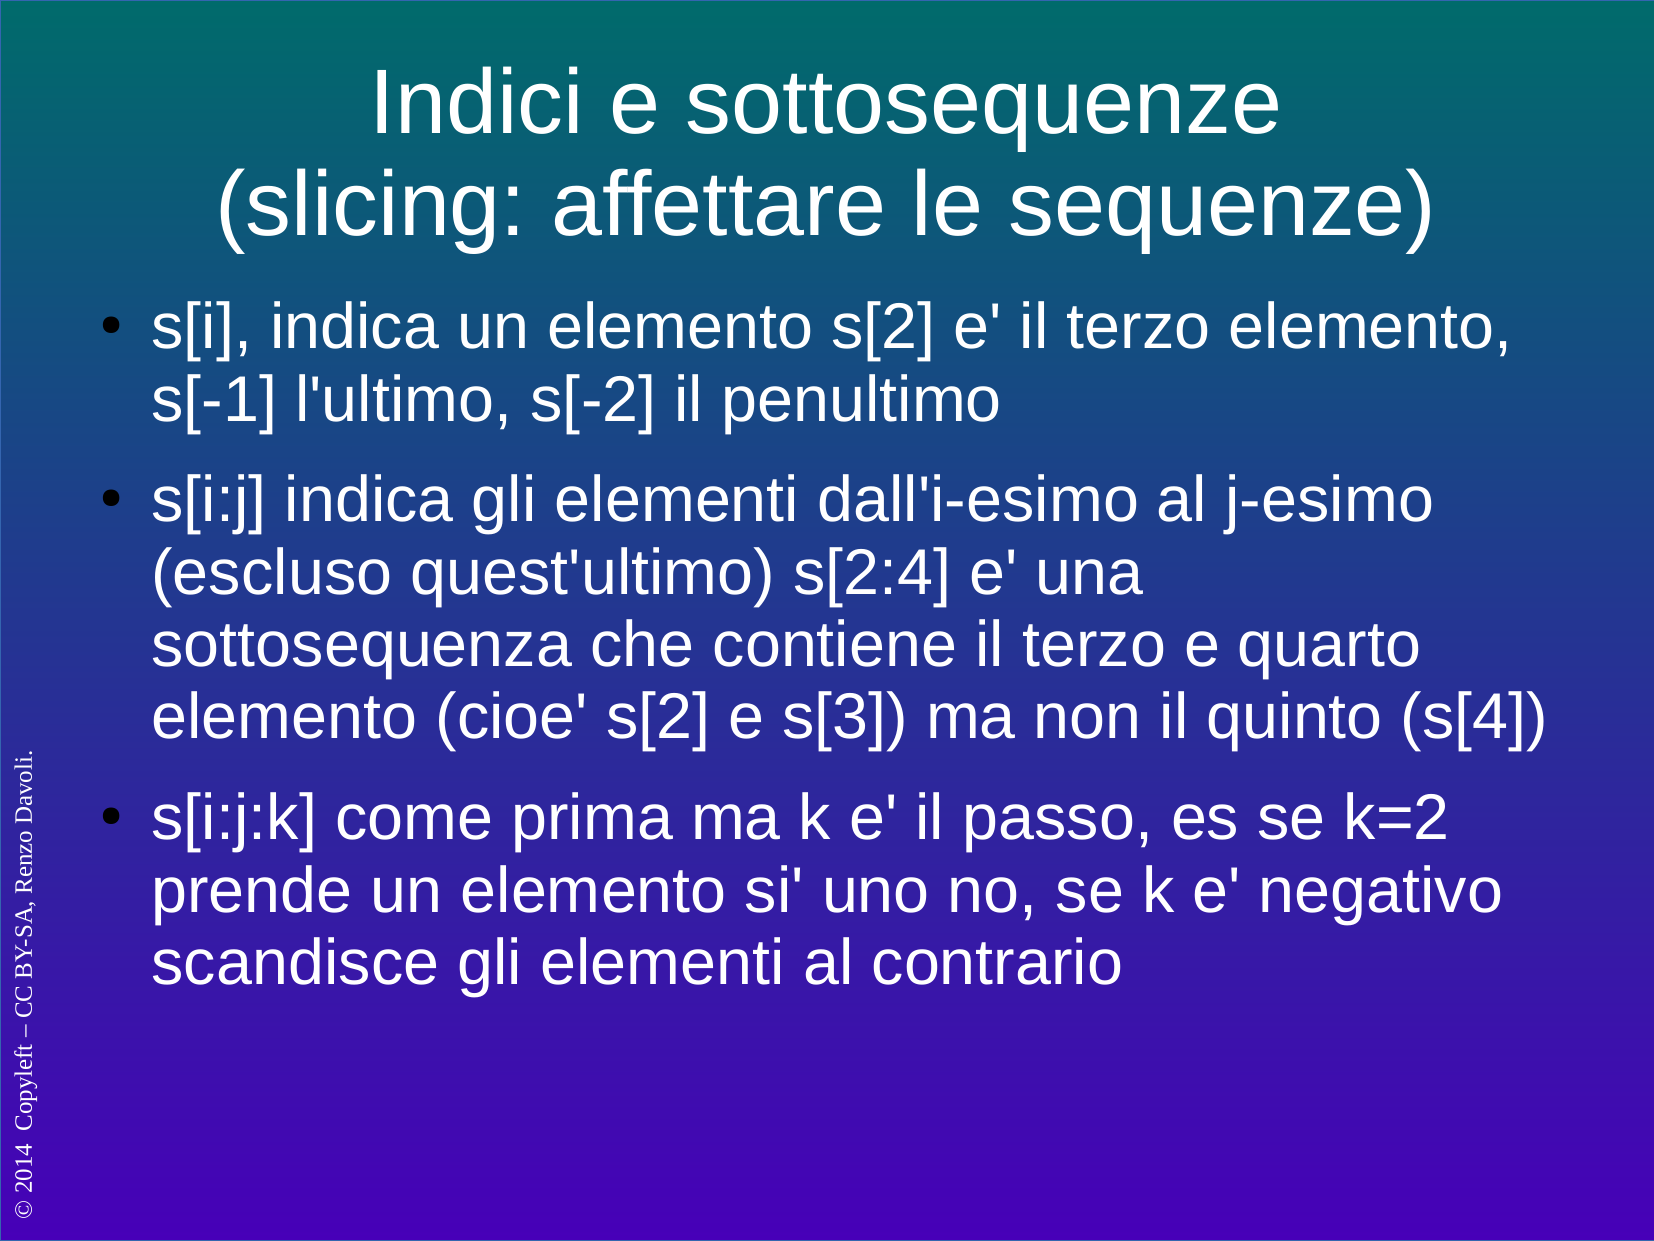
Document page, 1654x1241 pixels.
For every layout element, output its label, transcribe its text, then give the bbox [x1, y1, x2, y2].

list s[i], indica un elemento s[2] e' il terzo elemento, s[-1] l'ultimo, s[-2] il penultimo s[i:j] indica gli elementi dall'i-esimo al j-esimo (escluso quest'ultimo) s[2:4] e' una sottosequenza che contiene il terzo e quarto elemento (cioe' s[2] e s[3]) ma non il quinto (s[4]) s[i:j:k] come prima ma k e' il passo, es se k=2 prende un elemento si' uno no, se k e' negativo scandisce gli elementi al contrario [82, 290, 1571, 1010]
title Indici e sottosequenze (slicing: affettare le sequenze) [82, 49, 1571, 257]
